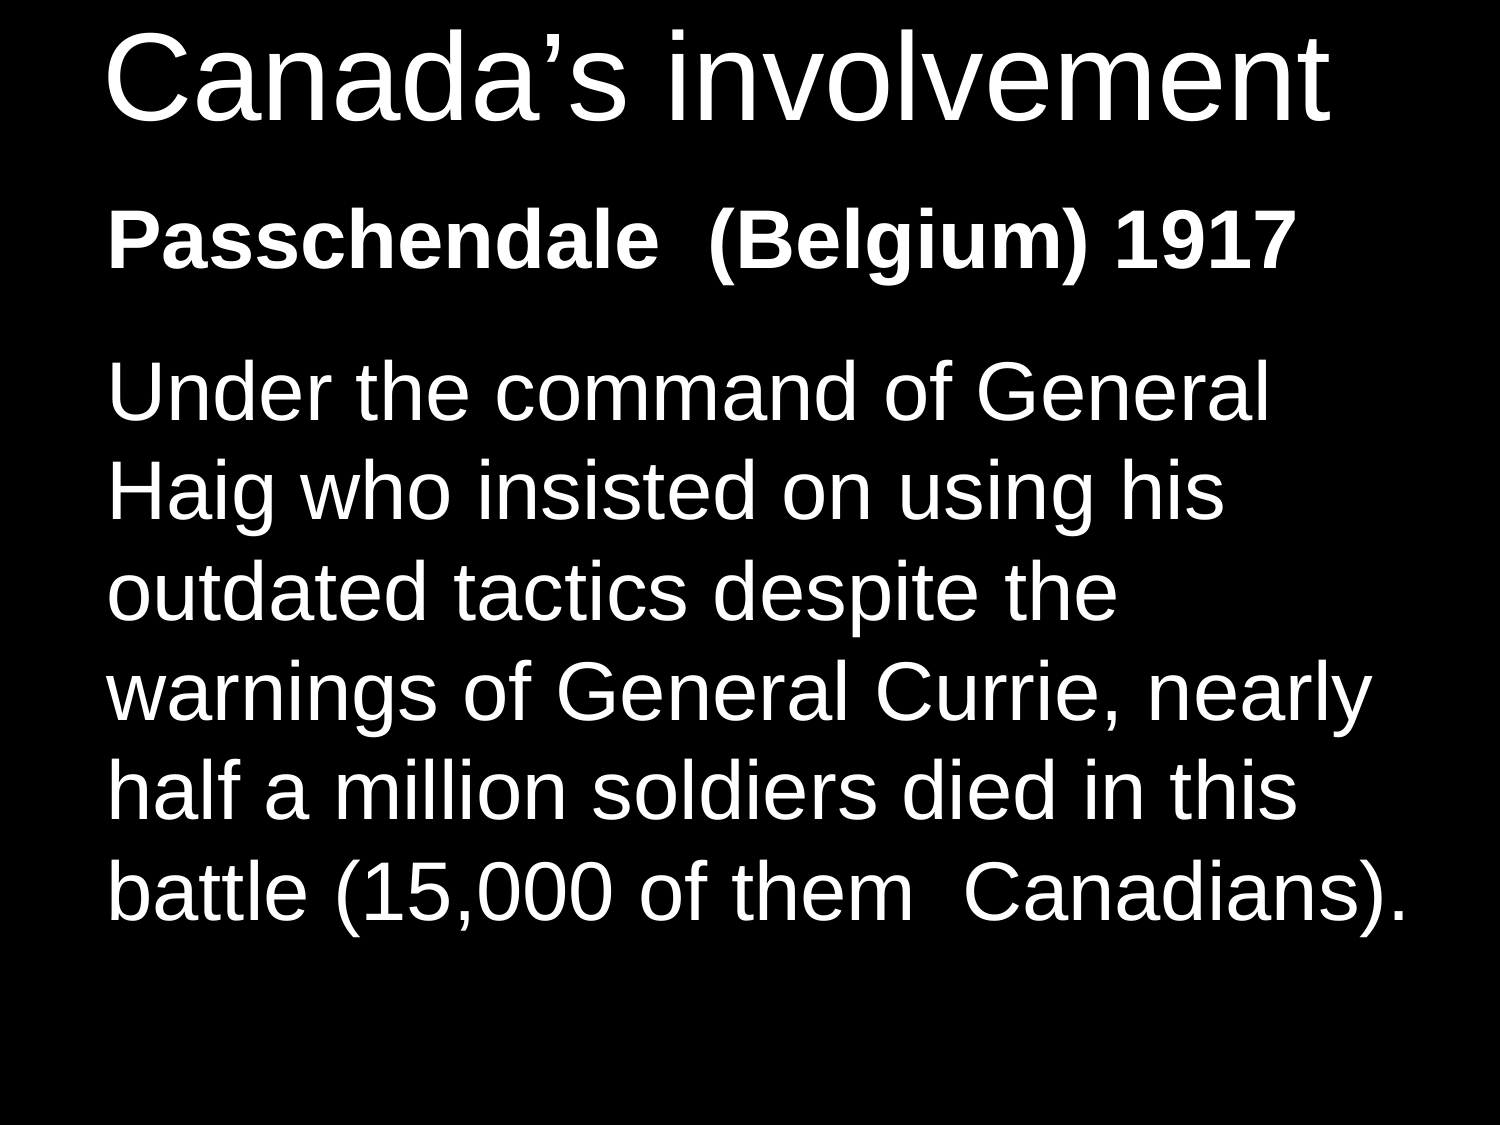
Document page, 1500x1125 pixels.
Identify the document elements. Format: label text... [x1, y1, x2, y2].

text_box Passchendale (Belgium) 1917 Under the command of General Haig who insisted on using his outdated tactics despite the warnings of General Currie, nearly half a million soldiers died in this battle (15,000 of them Canadians). [91, 177, 1430, 945]
text_box Canada’s involvement [87, 0, 1426, 153]
